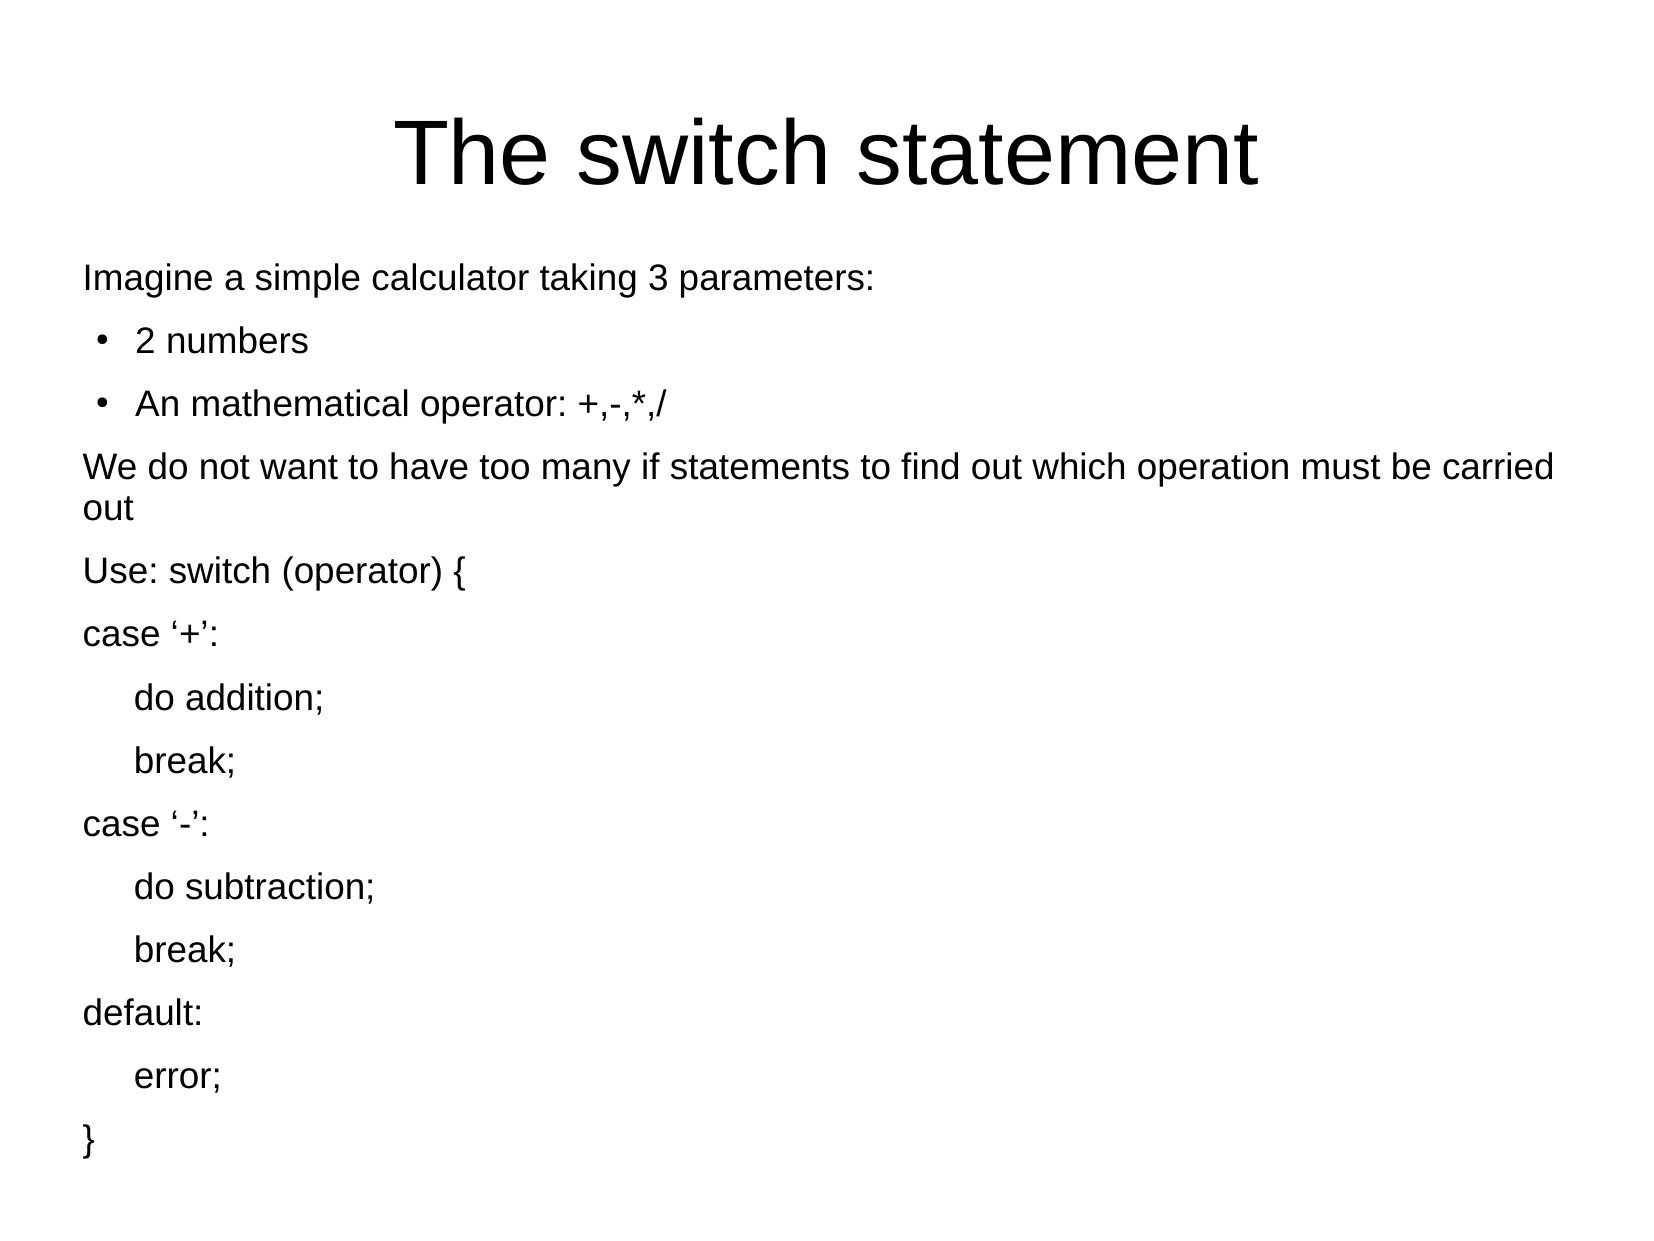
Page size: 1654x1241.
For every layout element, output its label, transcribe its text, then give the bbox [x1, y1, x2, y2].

list Imagine a simple calculator taking 3 parameters: 2 numbers An mathematical operator: +,-,*,/ We do not want to have too many if statements to find out which operation must be carried out Use: switch (operator) { case ‘+’: do addition; break; case ‘-’: do subtraction; break; default: error; } [82, 256, 1571, 1171]
title The switch statement [82, 49, 1571, 256]
